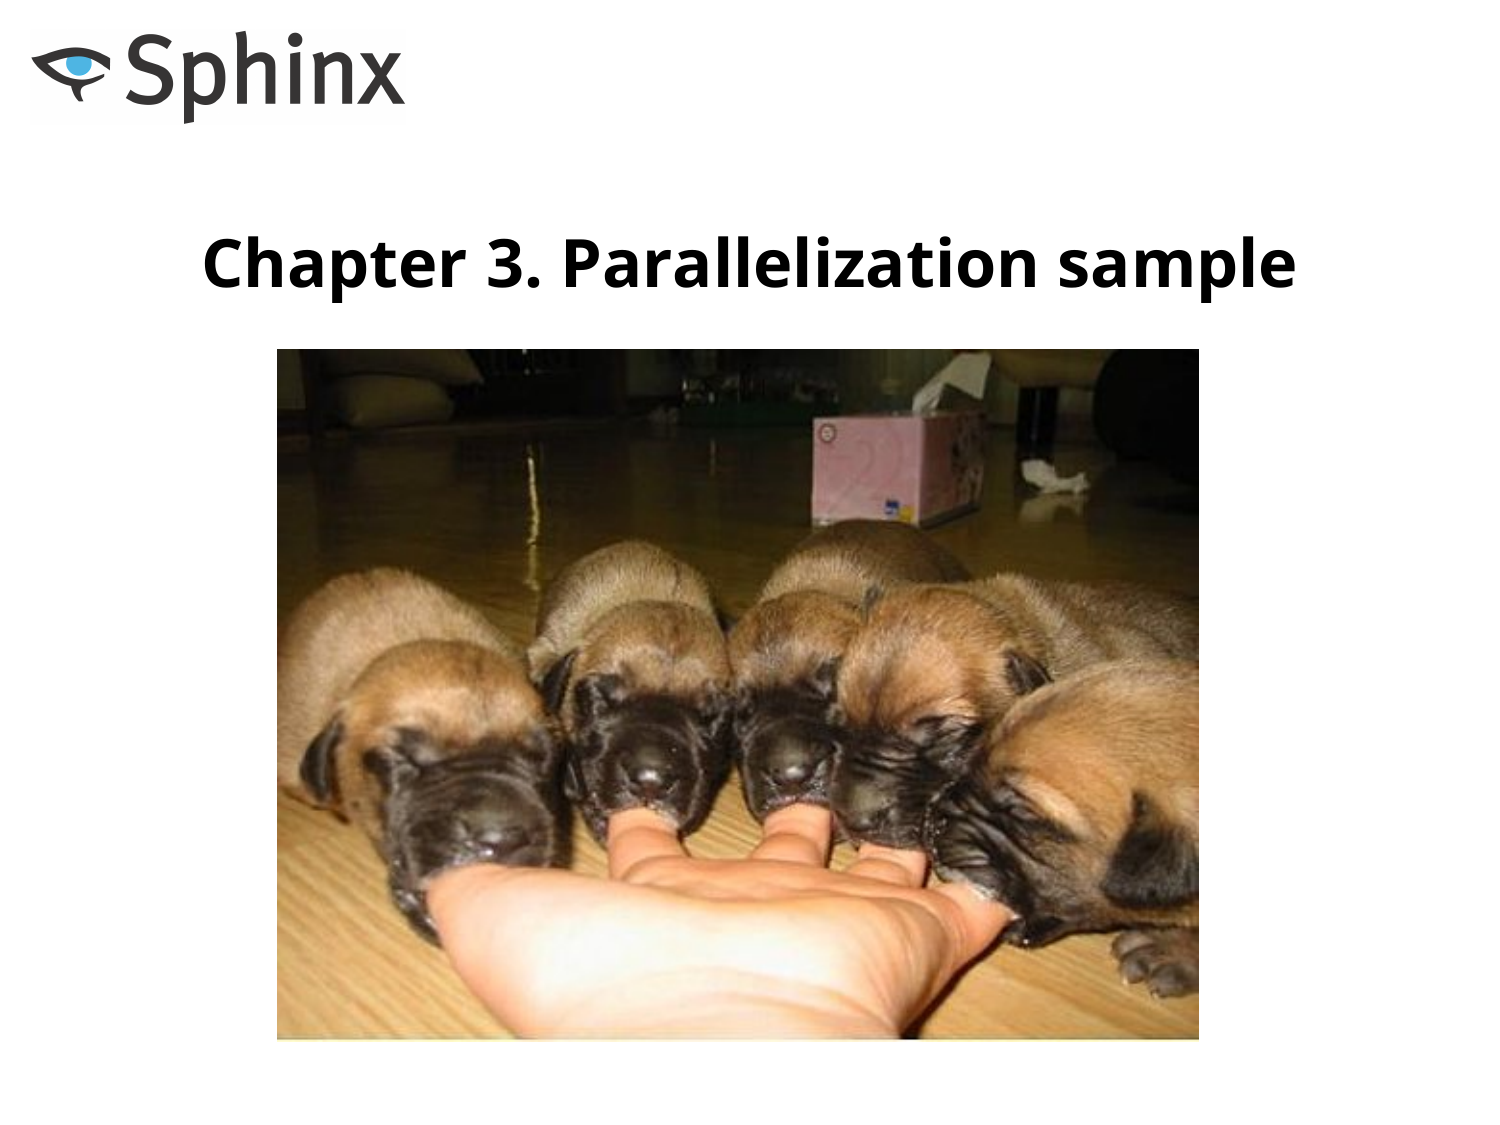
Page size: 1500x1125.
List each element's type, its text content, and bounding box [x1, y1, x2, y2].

title Chapter 3. Parallelization sample [75, 196, 1426, 327]
picture [0, 0, 1500, 1125]
